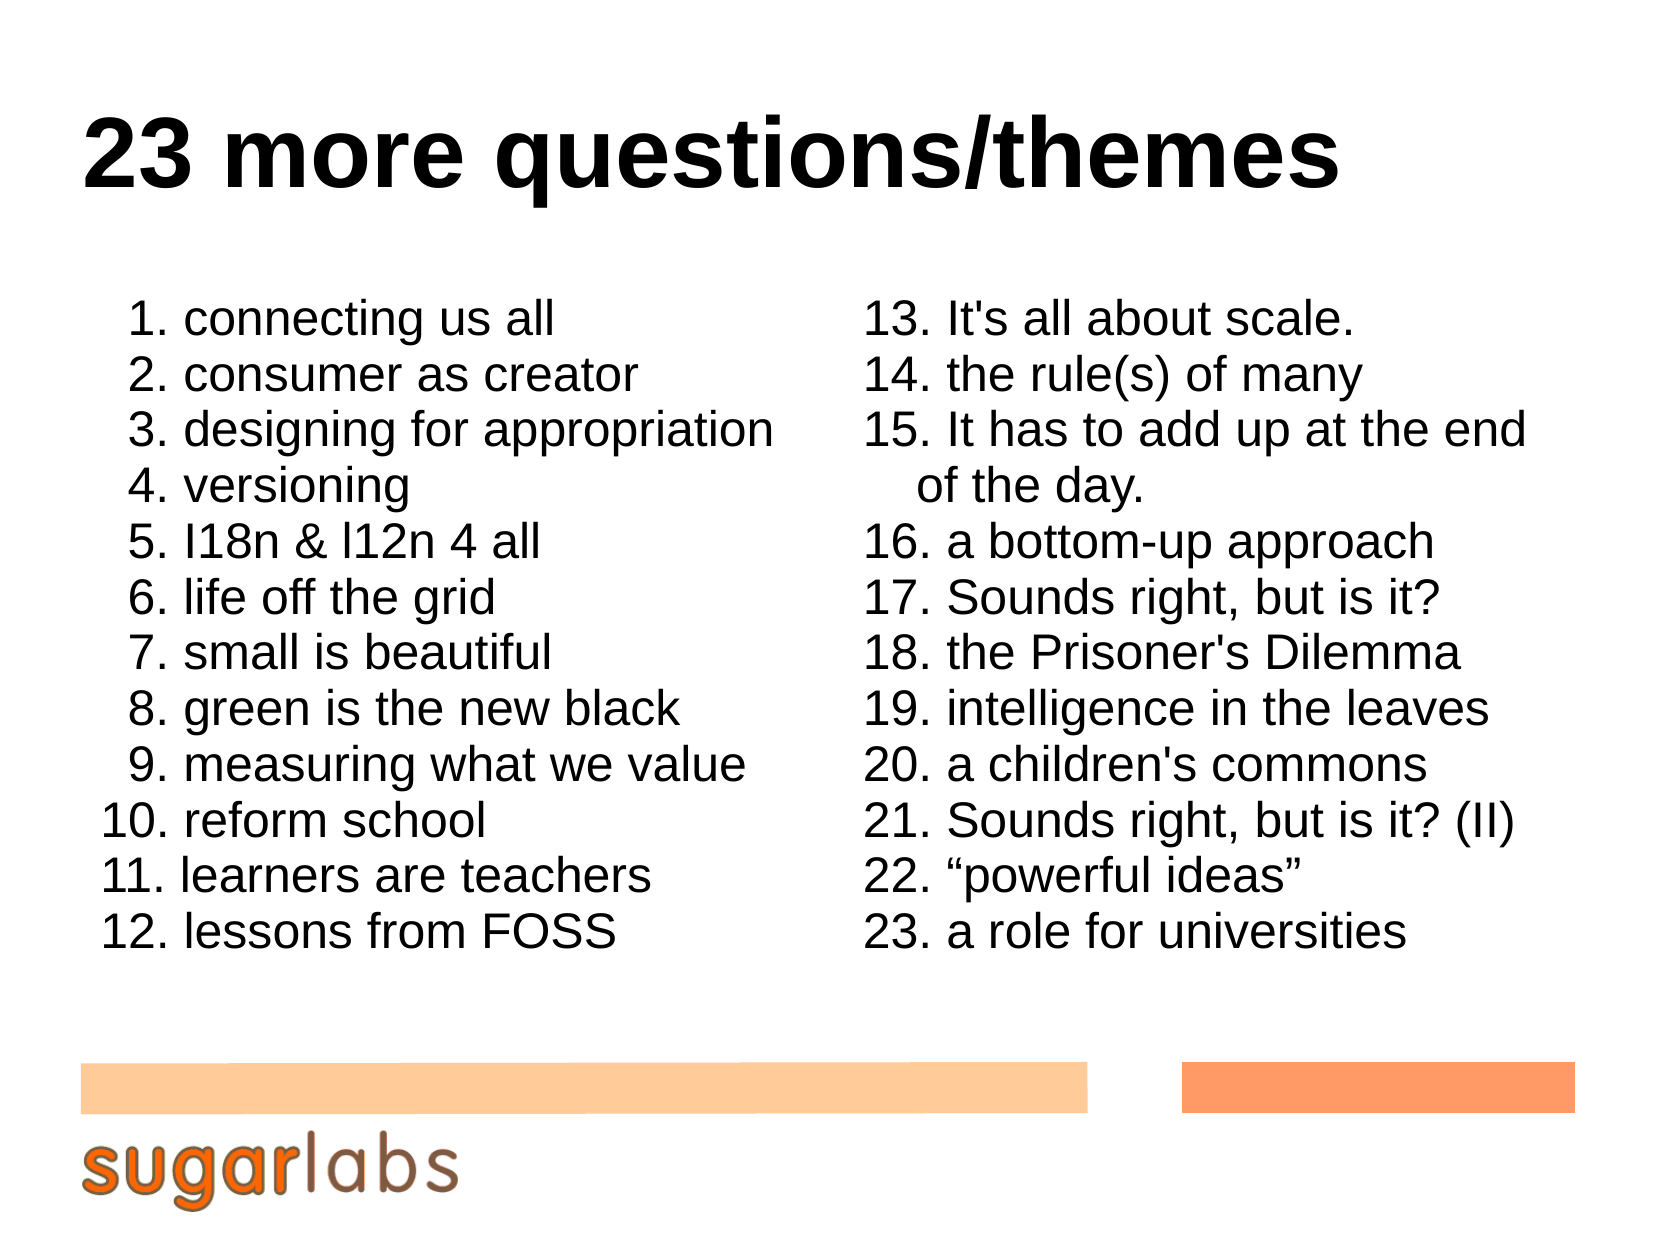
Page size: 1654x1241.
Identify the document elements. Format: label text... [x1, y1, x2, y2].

list 1. connecting us all 2. consumer as creator 3. designing for appropriation 4. versioning 5. I18n & l12n 4 all 6. life off the grid 7. small is beautiful 8. green is the new black 9. measuring what we value 10. reform school 11. learners are teachers 12. lessons from FOSS [82, 290, 809, 1109]
picture [82, 1130, 458, 1212]
list 13. It's all about scale. 14. the rule(s) of many 15. It has to add up at the end of the day. 16. a bottom-up approach 17. Sounds right, but is it? 18. the Prisoner's Dilemma 19. intelligence in the leaves 20. a children's commons 21. Sounds right, but is it? (II) 22. “powerful ideas” 23. a role for universities [845, 290, 1572, 1097]
title 23 more questions/themes [82, 49, 1571, 257]
